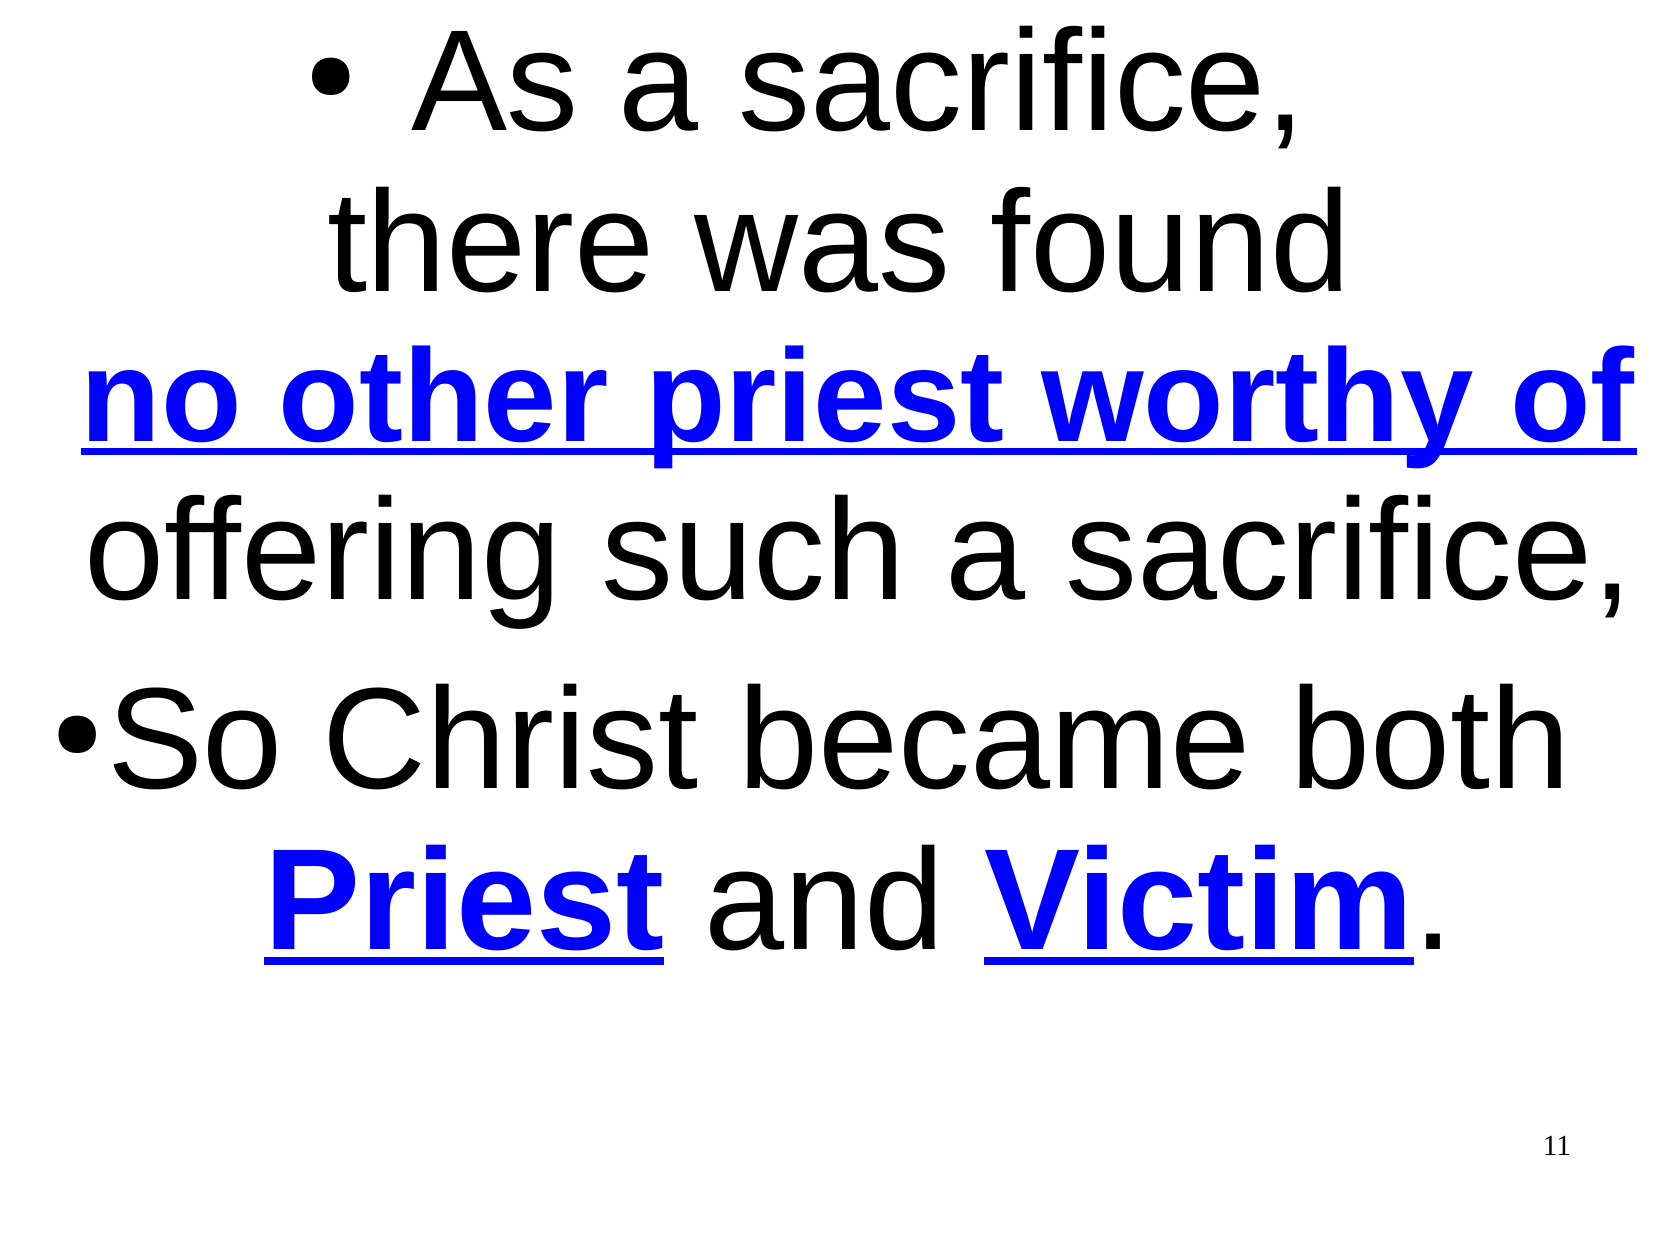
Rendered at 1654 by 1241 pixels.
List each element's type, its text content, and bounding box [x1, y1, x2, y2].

list As a sacrifice, there was found no other priest worthy of offering such a sacrifice, So Christ became both Priest and Victim. [0, 0, 1651, 1238]
